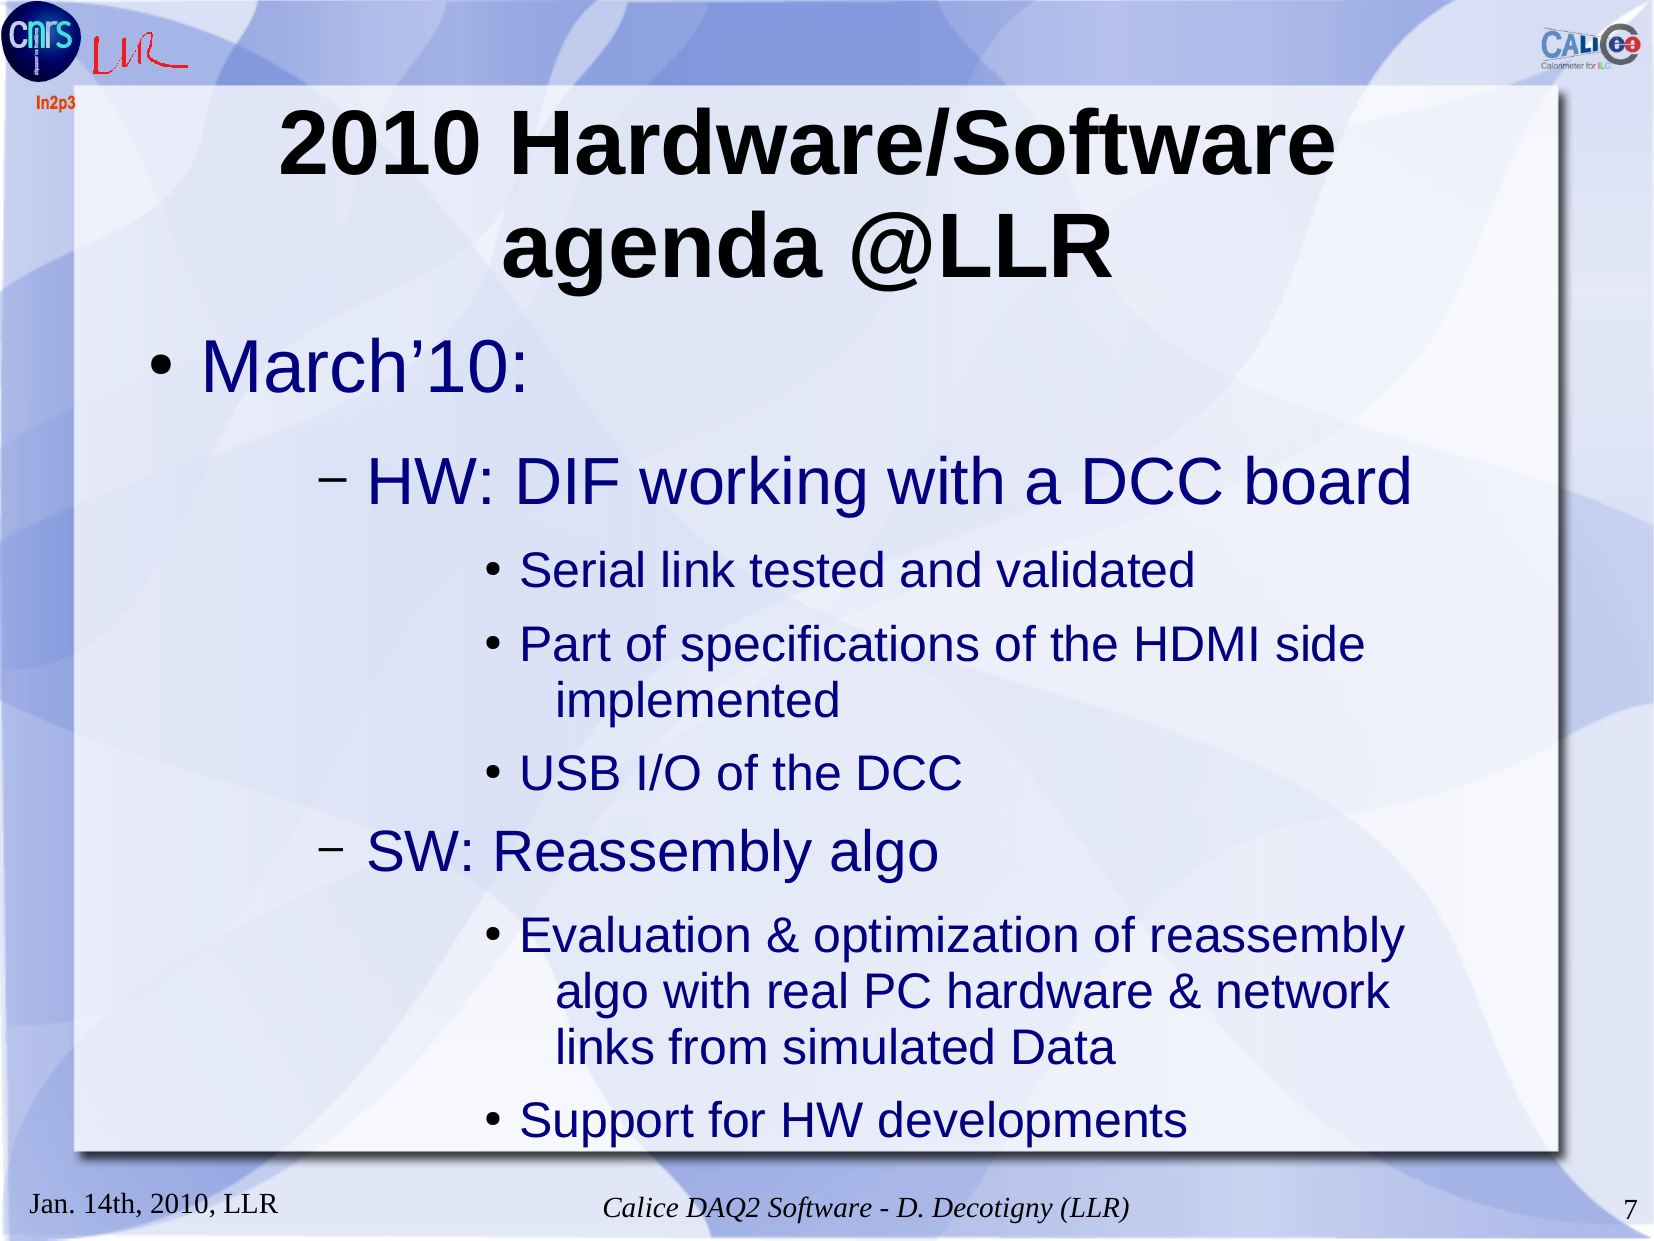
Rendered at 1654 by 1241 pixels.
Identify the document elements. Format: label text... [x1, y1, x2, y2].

list March’10: HW: DIF working with a DCC board Serial link tested and validated Part of specifications of the HDMI side implemented USB I/O of the DCC SW: Reassembly algo Evaluation & optimization of reassembly algo with real PC hardware & network links from simulated Data Support for HW developments [129, 324, 1489, 1149]
title 2010 Hardware/Software agenda @LLR [82, 91, 1536, 297]
picture [0, 0, 1654, 1241]
